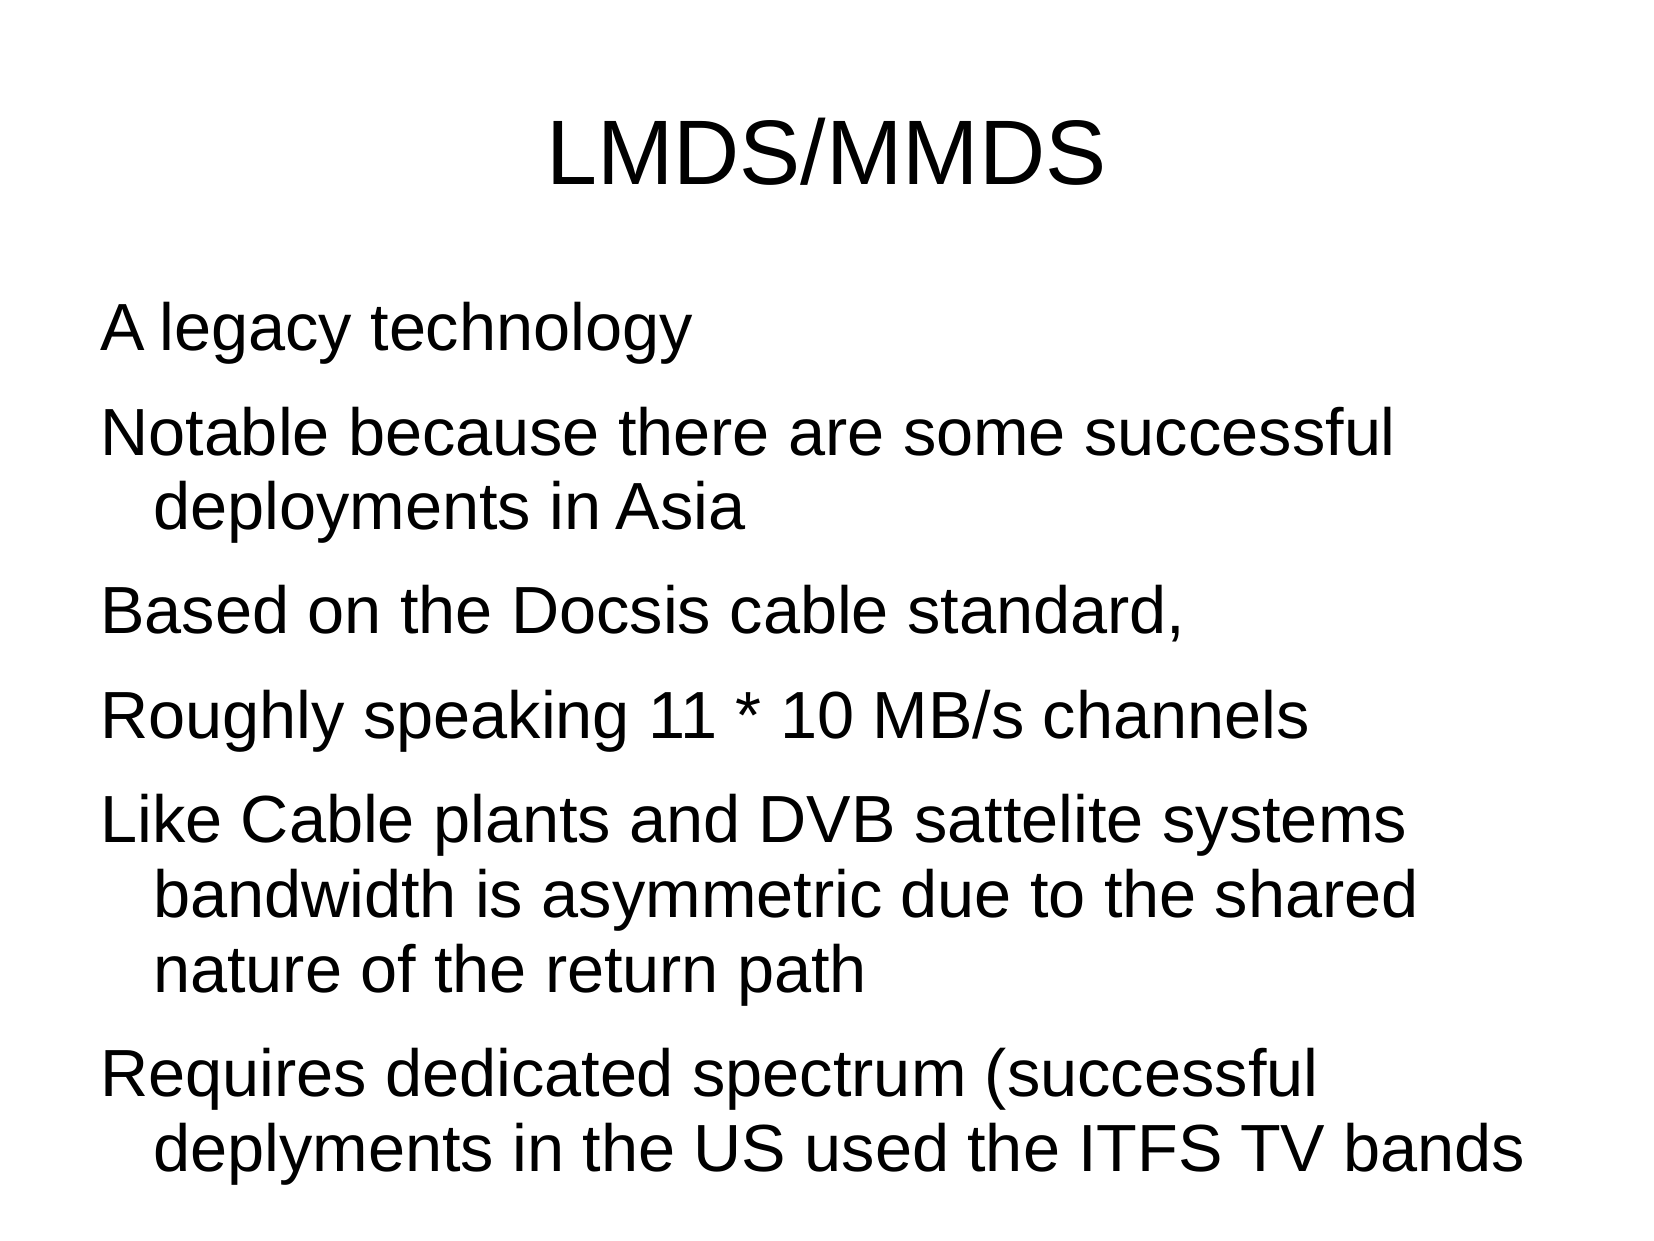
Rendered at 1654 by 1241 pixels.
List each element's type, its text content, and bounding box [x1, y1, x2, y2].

title LMDS/MMDS [82, 56, 1571, 250]
list A legacy technology Notable because there are some successful deployments in Asia Based on the Docsis cable standard, Roughly speaking 11 * 10 MB/s channels Like Cable plants and DVB sattelite systems bandwidth is asymmetric due to the shared nature of the return path Requires dedicated spectrum (successful deplyments in the US used the ITFS TV bands [82, 290, 1571, 1186]
